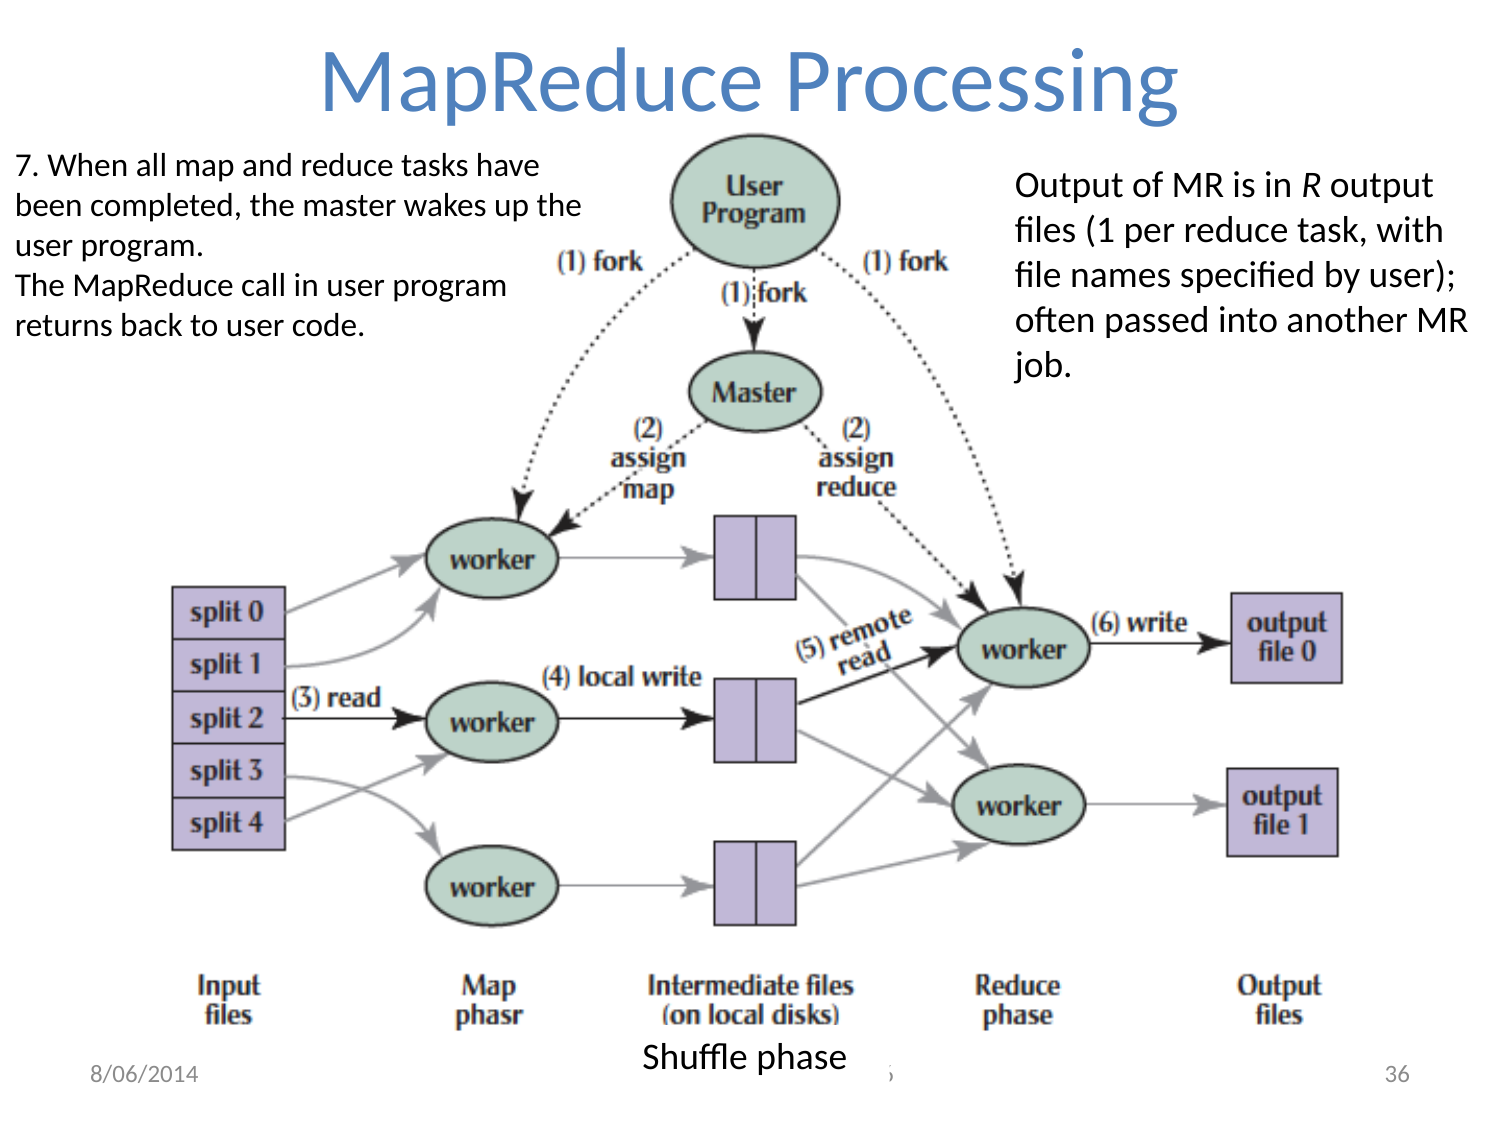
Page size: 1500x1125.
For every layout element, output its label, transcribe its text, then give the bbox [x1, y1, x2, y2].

slide_number <number> [1074, 1042, 1425, 1103]
title MapReduce Processing [75, 0, 1425, 150]
slide_number 8/06/2014 [75, 1042, 425, 1103]
text_box Output of MR is in R output files (1 per reduce task, with file names specified by user); often passed into another MR job. [999, 152, 1500, 393]
picture [149, 150, 1356, 1054]
text_box 7. When all map and reduce tasks have been completed, the master wakes up the user program. The MapReduce call in user program returns back to user code. [0, 136, 603, 351]
footer Summer 2014 -- Lecture #26 [512, 1042, 988, 1103]
text_box Shuffle phase [599, 1024, 890, 1085]
